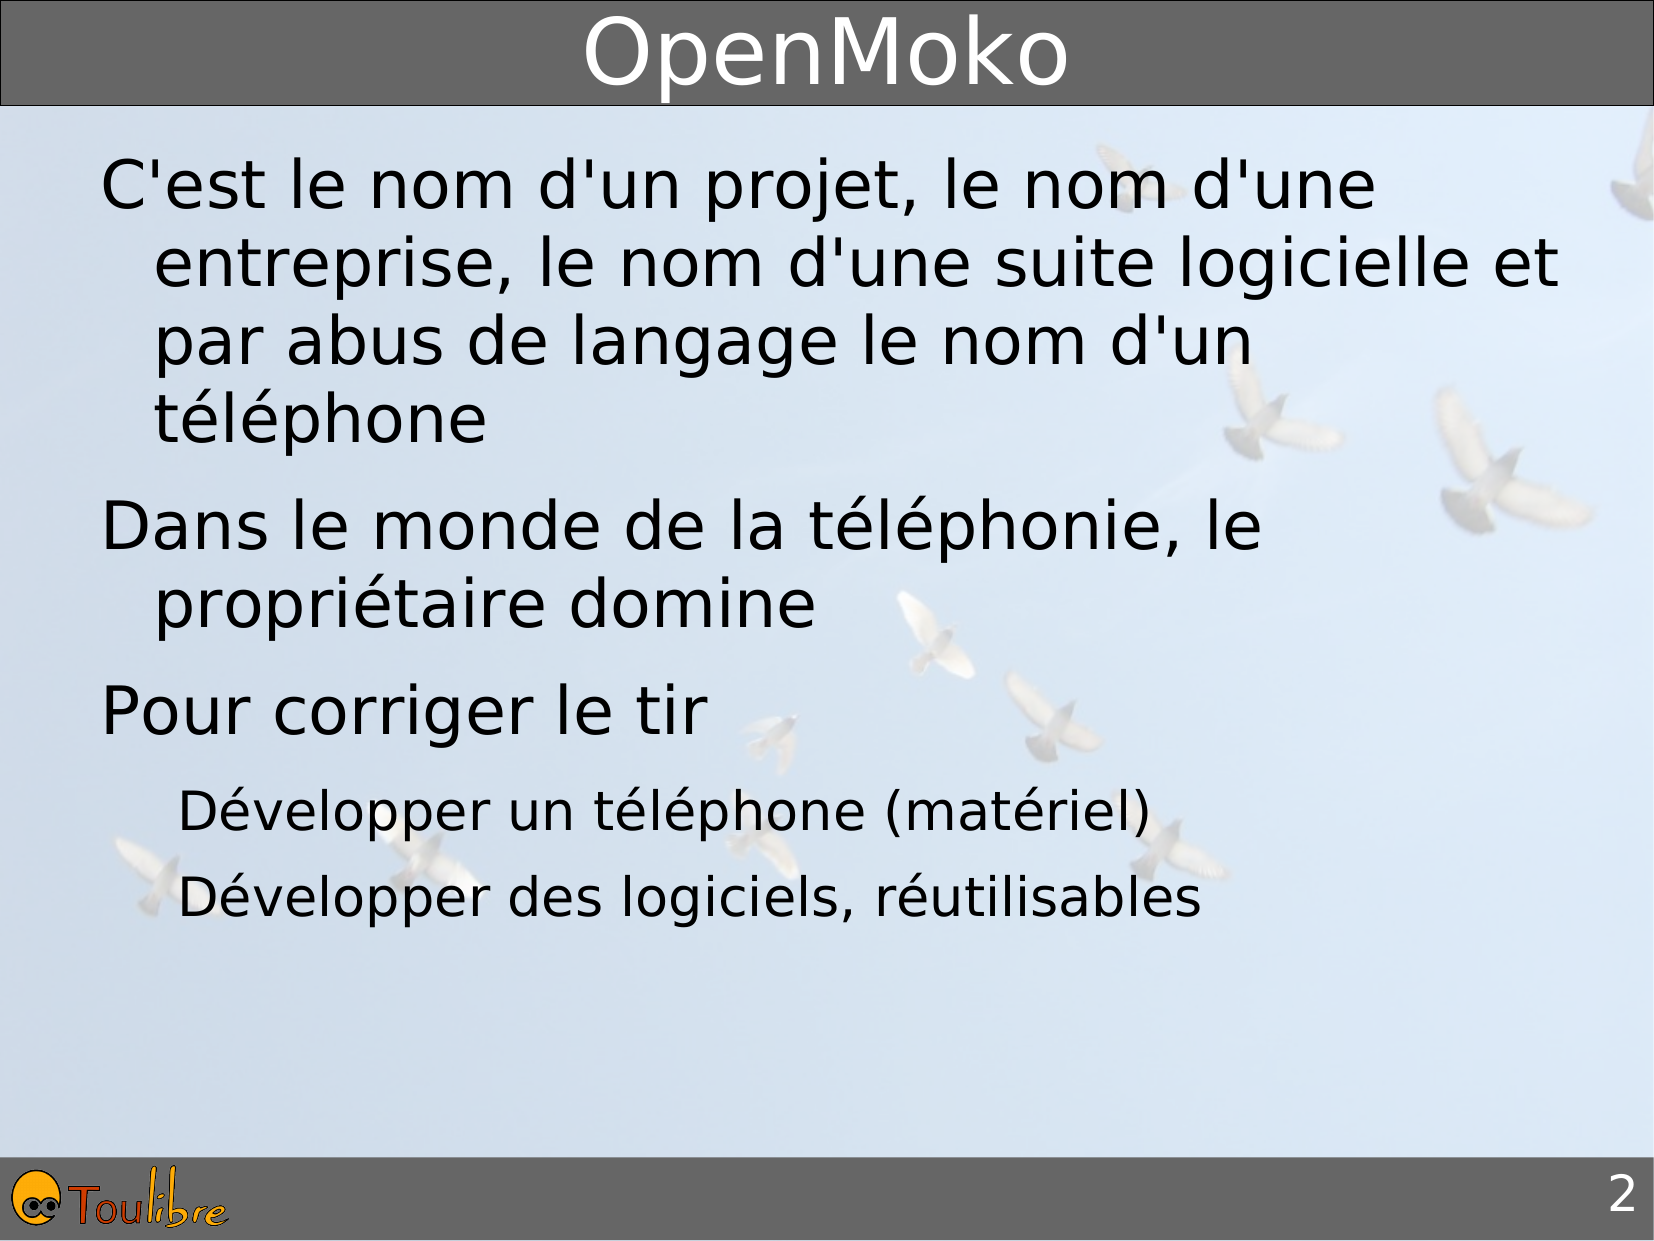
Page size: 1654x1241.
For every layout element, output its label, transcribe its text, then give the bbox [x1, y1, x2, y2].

title OpenMoko [0, 0, 1654, 107]
picture [11, 1165, 229, 1228]
list C'est le nom d'un projet, le nom d'une entreprise, le nom d'une suite logicielle et par abus de langage le nom d'un téléphone Dans le monde de la téléphonie, le propriétaire domine Pour corriger le tir Développer un téléphone (matériel) Développer des logiciels, réutilisables [82, 146, 1571, 1094]
